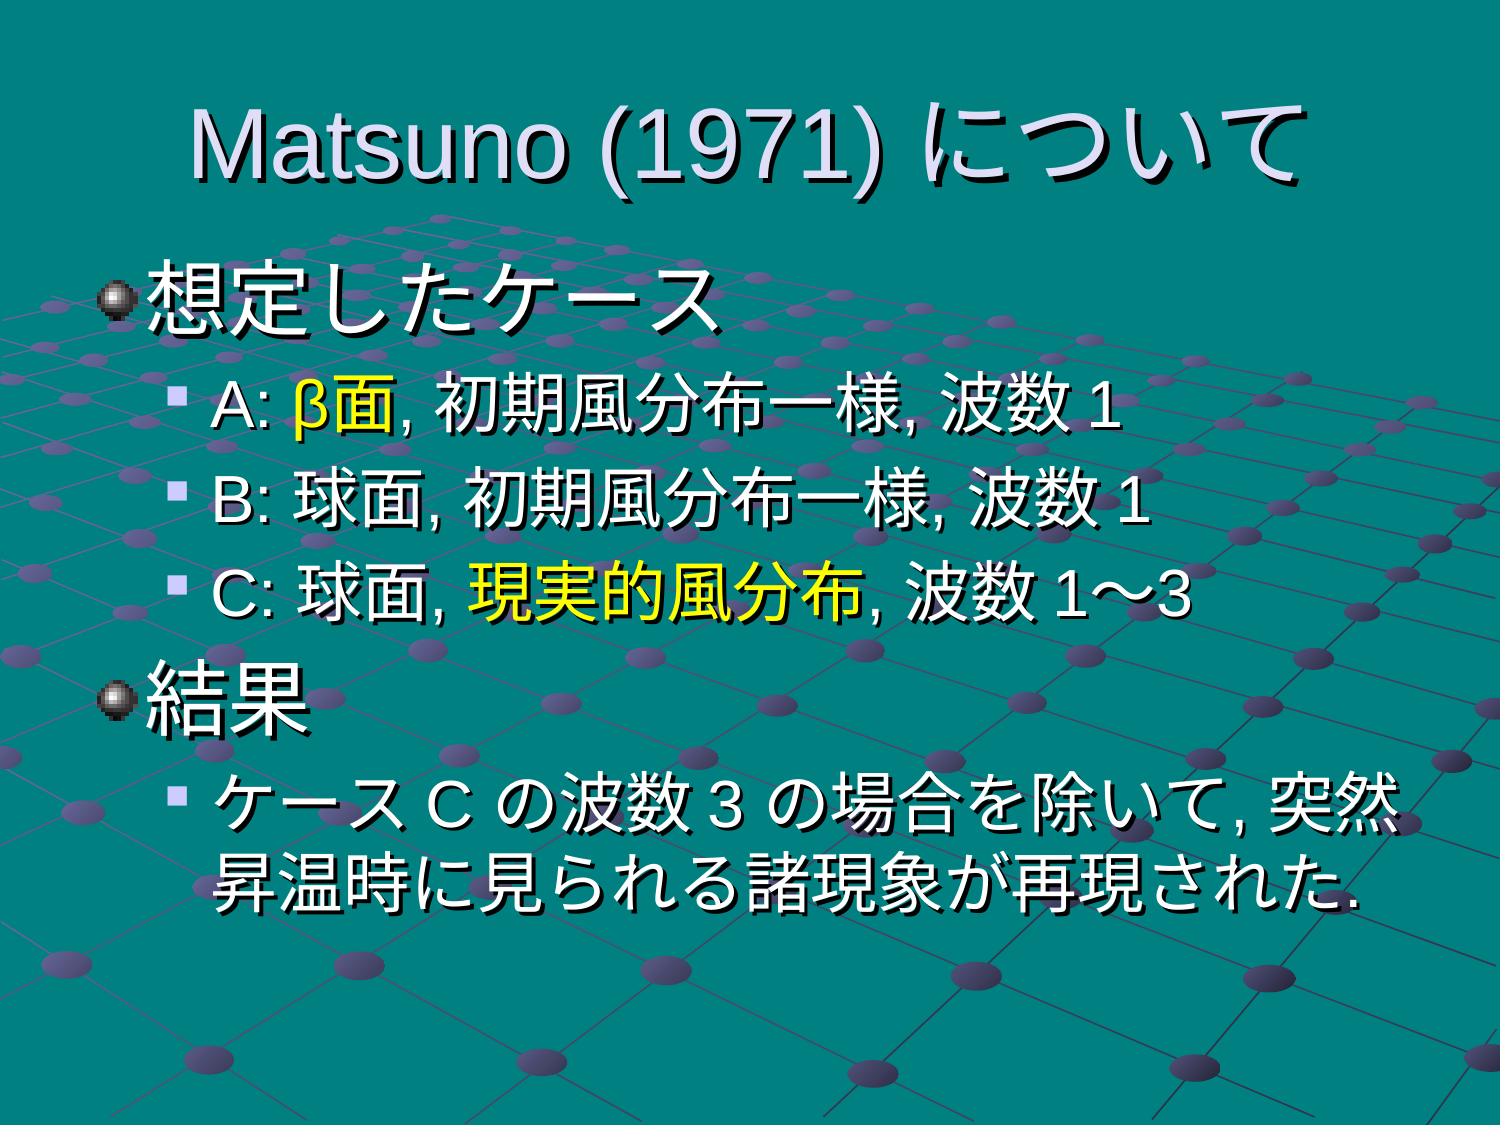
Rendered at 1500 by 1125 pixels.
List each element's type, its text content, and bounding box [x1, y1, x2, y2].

text_box Matsuno (1971) について [75, 45, 1426, 233]
picture [89, 272, 138, 321]
text_box 想定したケース A: β面, 初期風分布一様, 波数 1 B: 球面, 初期風分布一様, 波数 1 C: 球面, 現実的風分布, 波数 1～3 結果 ケース C の波数 3 の場合を除いて, 突然昇温時に見られる諸現象が再現された. [75, 238, 1426, 866]
picture [89, 672, 138, 721]
